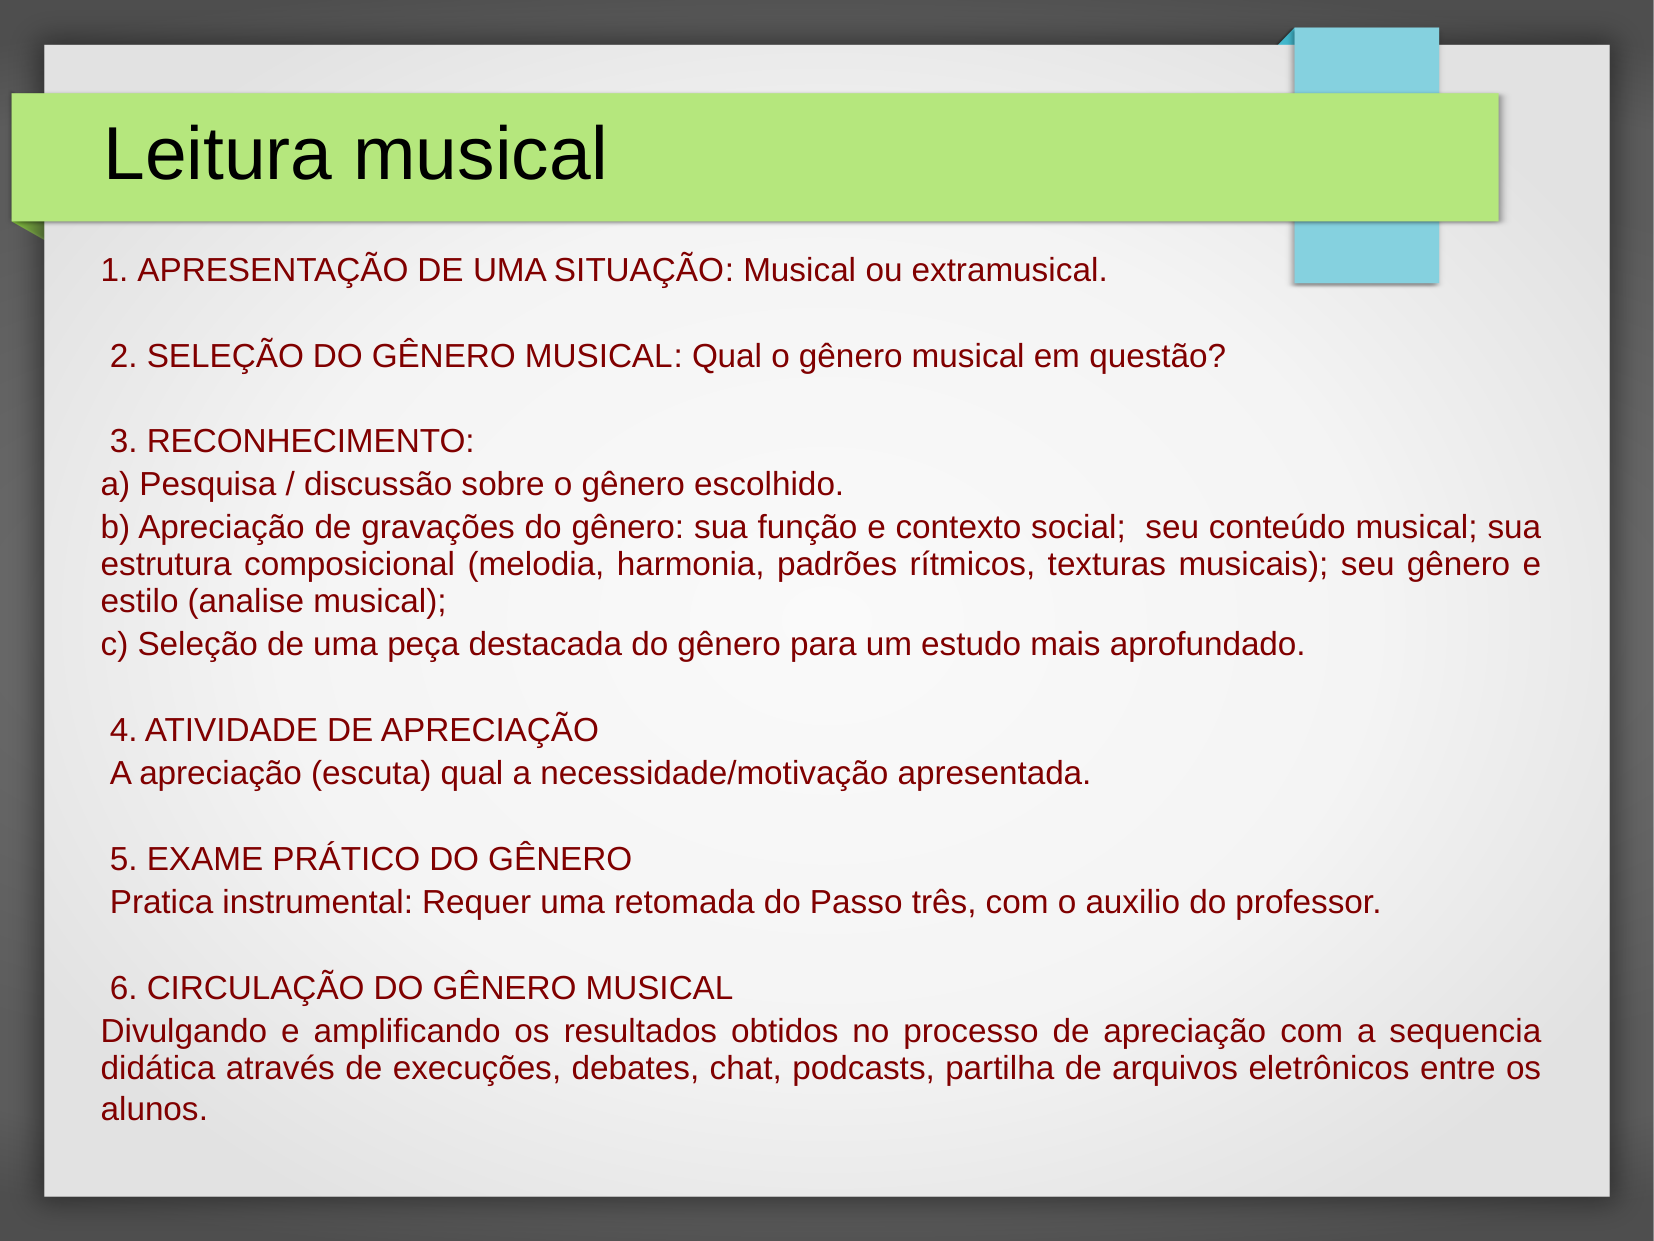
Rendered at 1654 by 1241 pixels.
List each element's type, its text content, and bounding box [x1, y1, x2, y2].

picture [0, 0, 1654, 1241]
list [82, 236, 1524, 1146]
text_box 1. APRESENTAÇÃO DE UMA SITUAÇÃO: Musical ou extramusical. 2. SELEÇÃO DO GÊNERO MUSICAL: Qual o gênero musical em questão? 3. RECONHECIMENTO: a) Pesquisa / discussão sobre o gênero escolhido. b) Apreciação de gravações do gênero: sua função e contexto social; seu conteúdo musical; sua estrutura composicional (melodia, harmonia, padrões rítmicos, texturas musicais); seu gênero e estilo (analise musical); c) Seleção de uma peça destacada do gênero para um estudo mais aprofundado. 4. ATIVIDADE DE APRECIAÇÃO A apreciação (escuta) qual a necessidade/motivação apresentada. 5. EXAME PRÁTICO DO GÊNERO Pratica instrumental: Requer uma retomada do Passo três, com o auxilio do professor. 6. CIRCULAÇÃO DO GÊNERO MUSICAL Divulgando e amplificando os resultados obtidos no processo de apreciação com a sequencia didática através de execuções, debates, chat, podcasts, partilha de arquivos eletrônicos entre os alunos. [85, 243, 1583, 1136]
title Leitura musical [82, 94, 1264, 213]
